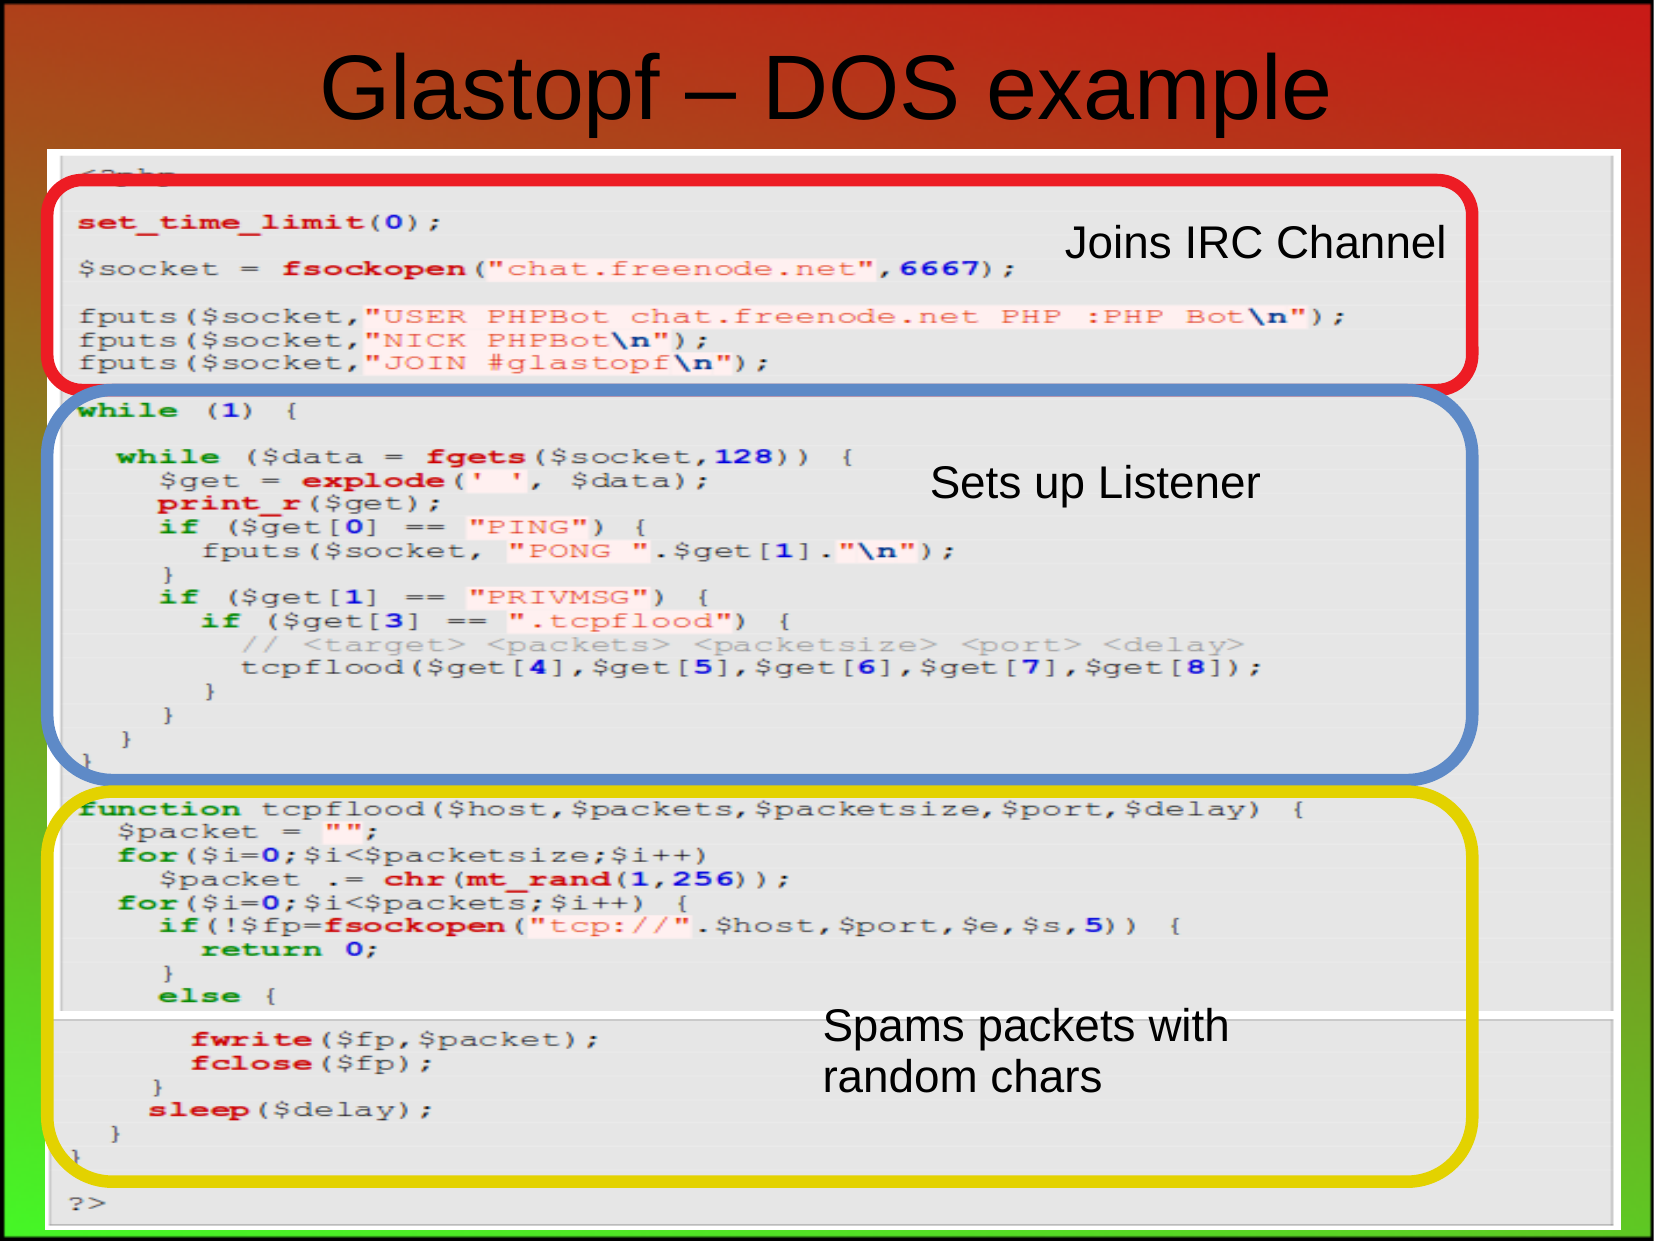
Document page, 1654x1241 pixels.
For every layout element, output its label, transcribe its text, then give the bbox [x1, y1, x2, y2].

title Glastopf – DOS example [82, 0, 1571, 149]
text_box Spams packets with random chars [807, 992, 1351, 1111]
text_box Sets up Listener [915, 450, 1336, 526]
text_box Joins IRC Channel [1050, 210, 1473, 286]
picture [0, 0, 1654, 1241]
